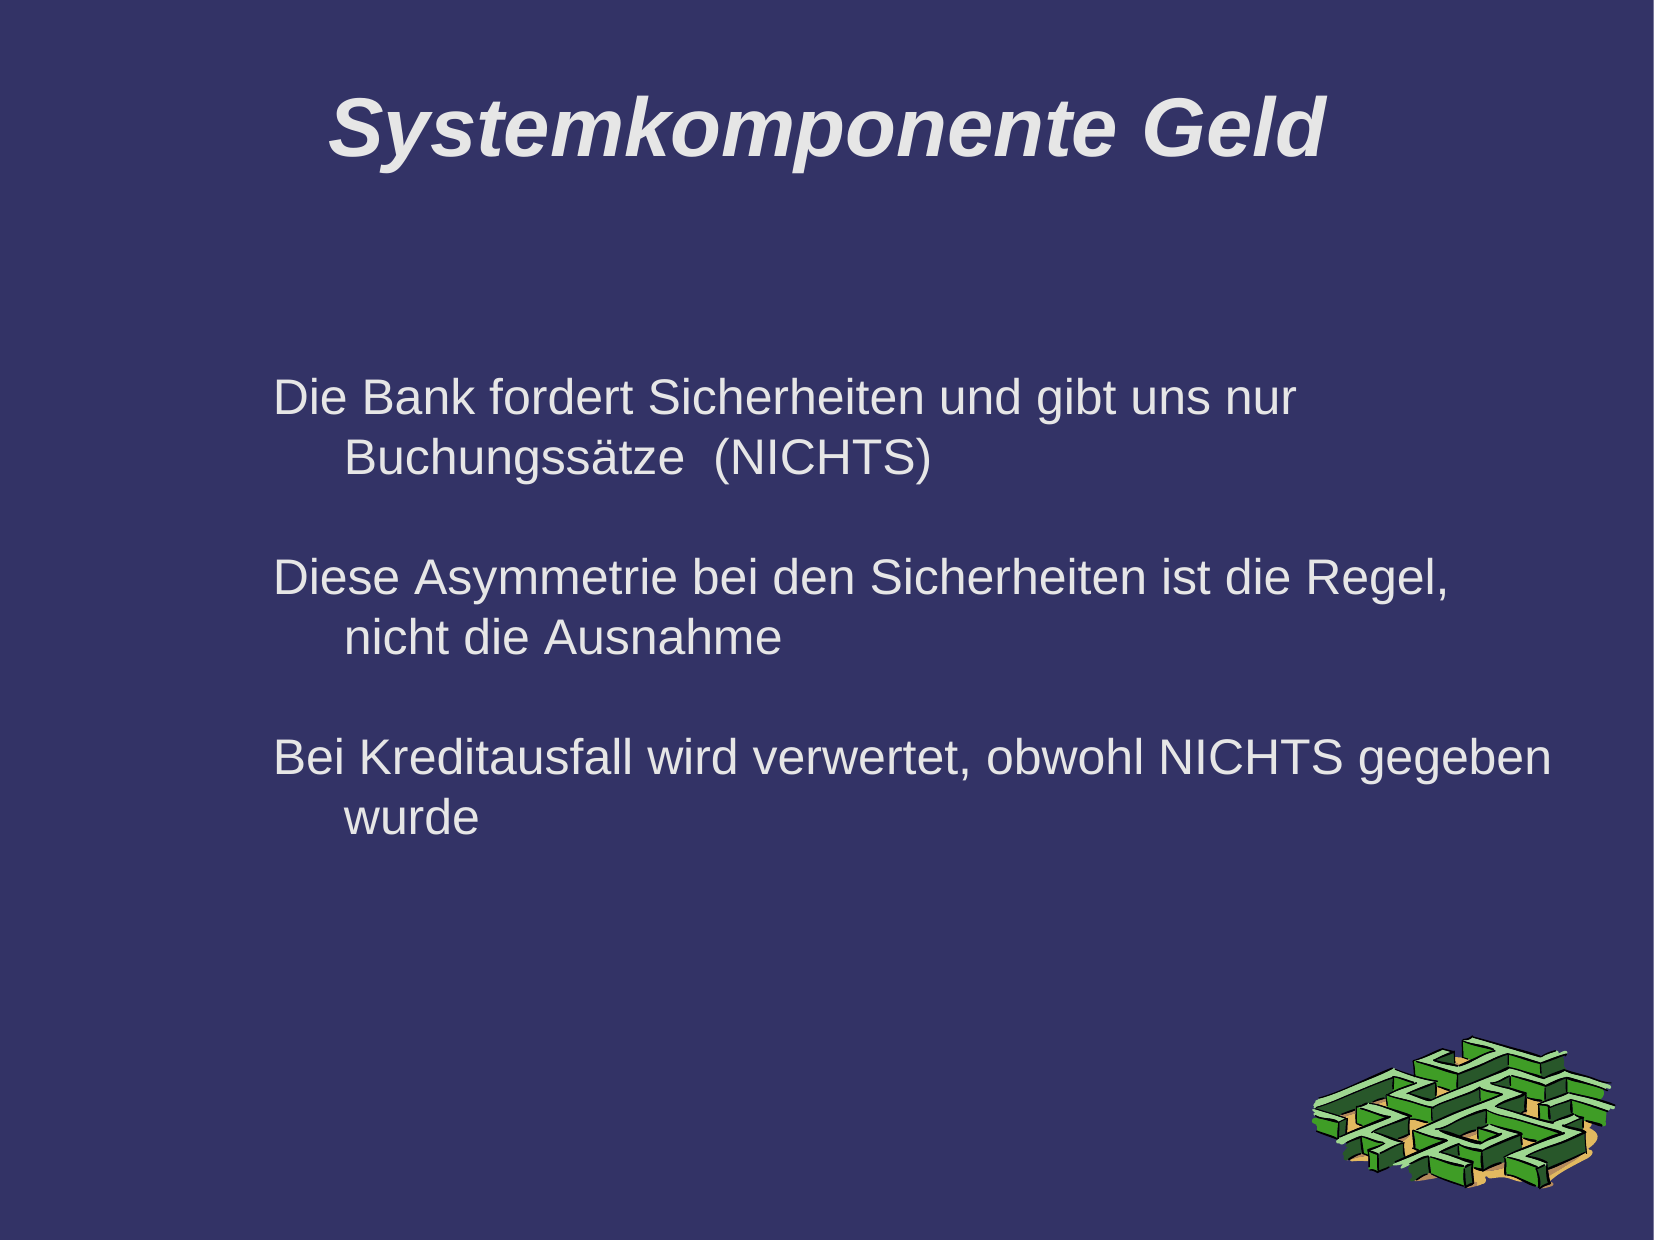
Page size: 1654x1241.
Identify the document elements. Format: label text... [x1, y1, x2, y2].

list Die Bank fordert Sicherheiten und gibt uns nur Buchungssätze (NICHTS) Diese Asymmetrie bei den Sicherheiten ist die Regel, nicht die Ausnahme Bei Kreditausfall wird verwertet, obwohl NICHTS gegeben wurde [178, 364, 1570, 1147]
title Systemkomponente Geld [121, 19, 1534, 227]
